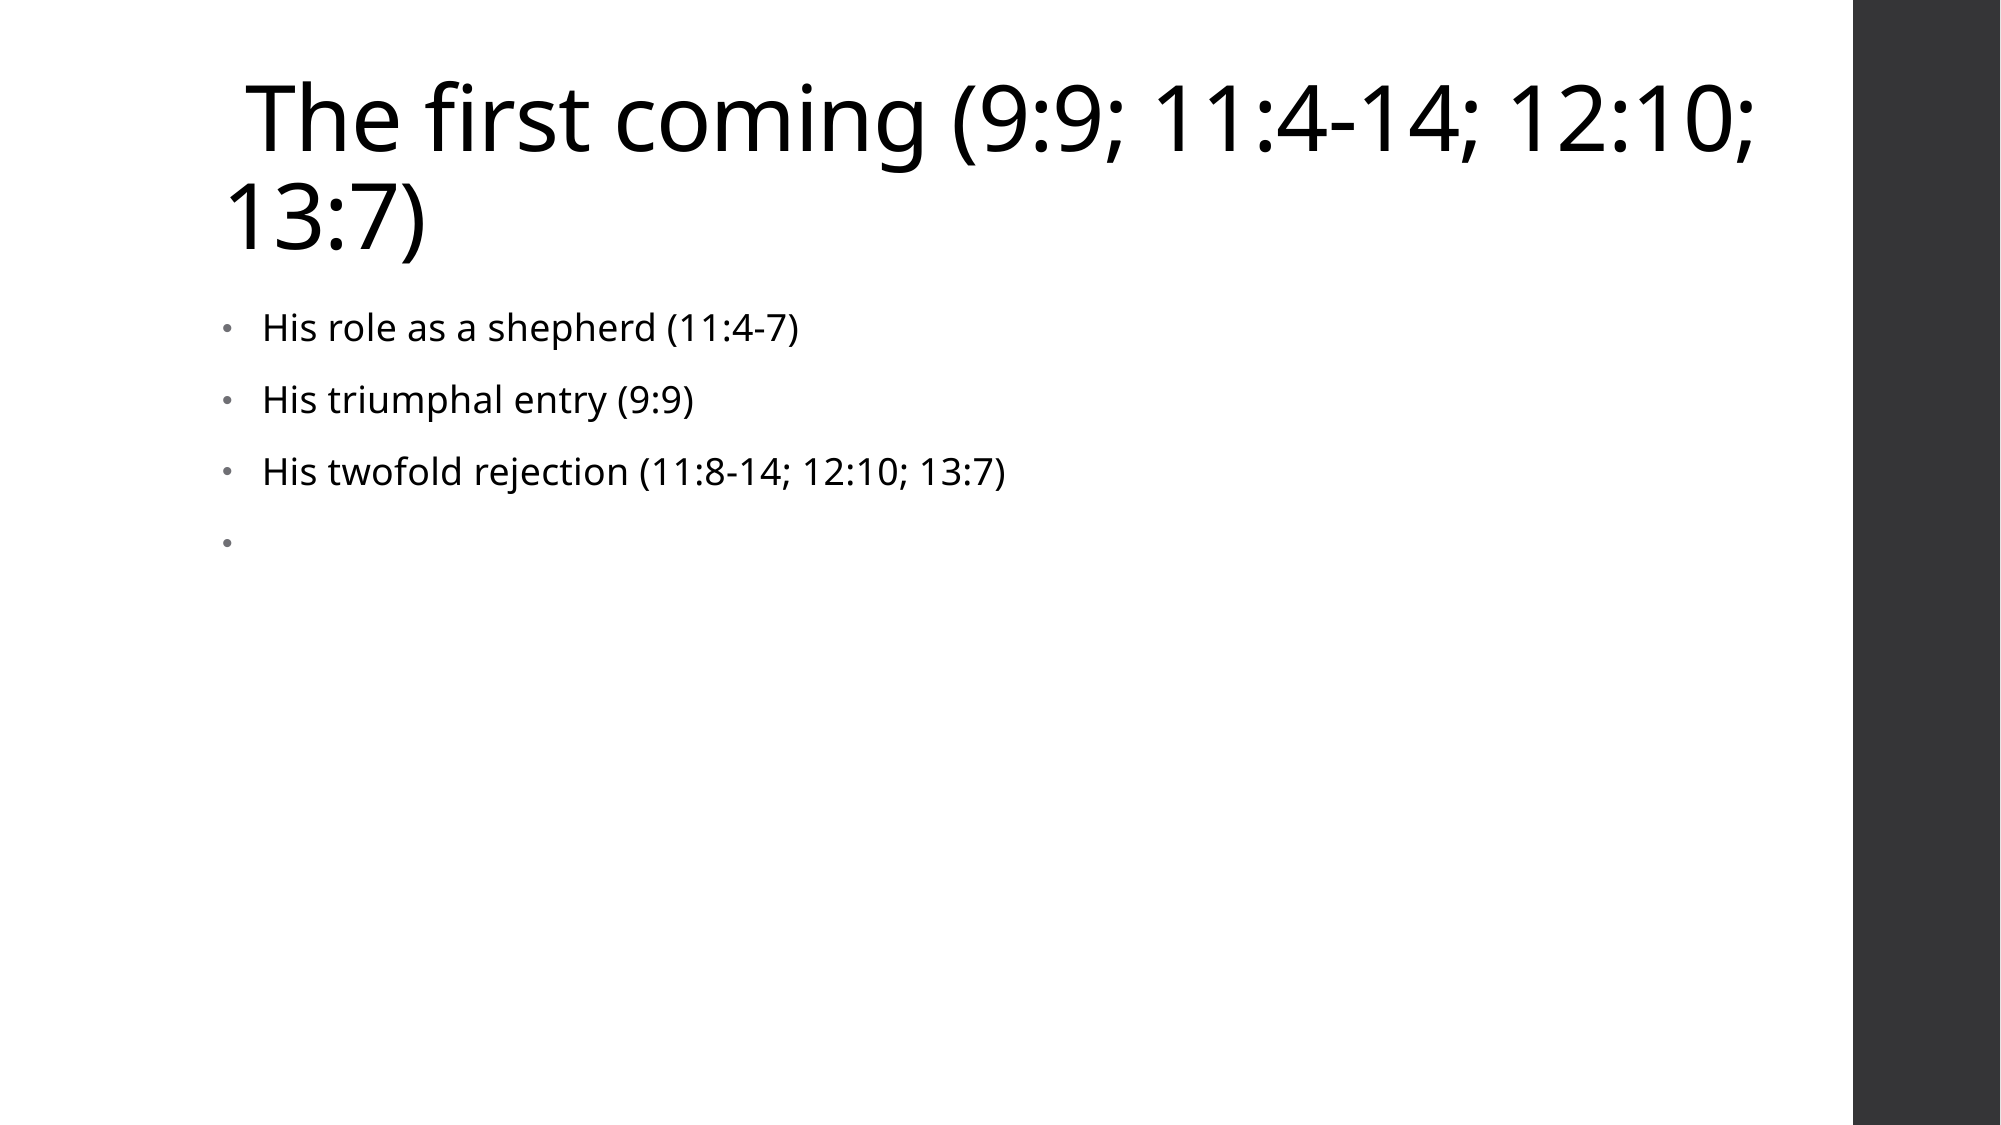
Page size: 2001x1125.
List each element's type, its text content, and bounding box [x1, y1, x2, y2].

list His role as a shepherd (11:4-7) His triumphal entry (9:9) His twofold rejection (11:8-14; 12:10; 13:7) [206, 299, 1617, 1014]
title The first coming (9:9; 11:4-14; 12:10; 13:7) [206, 60, 1797, 278]
